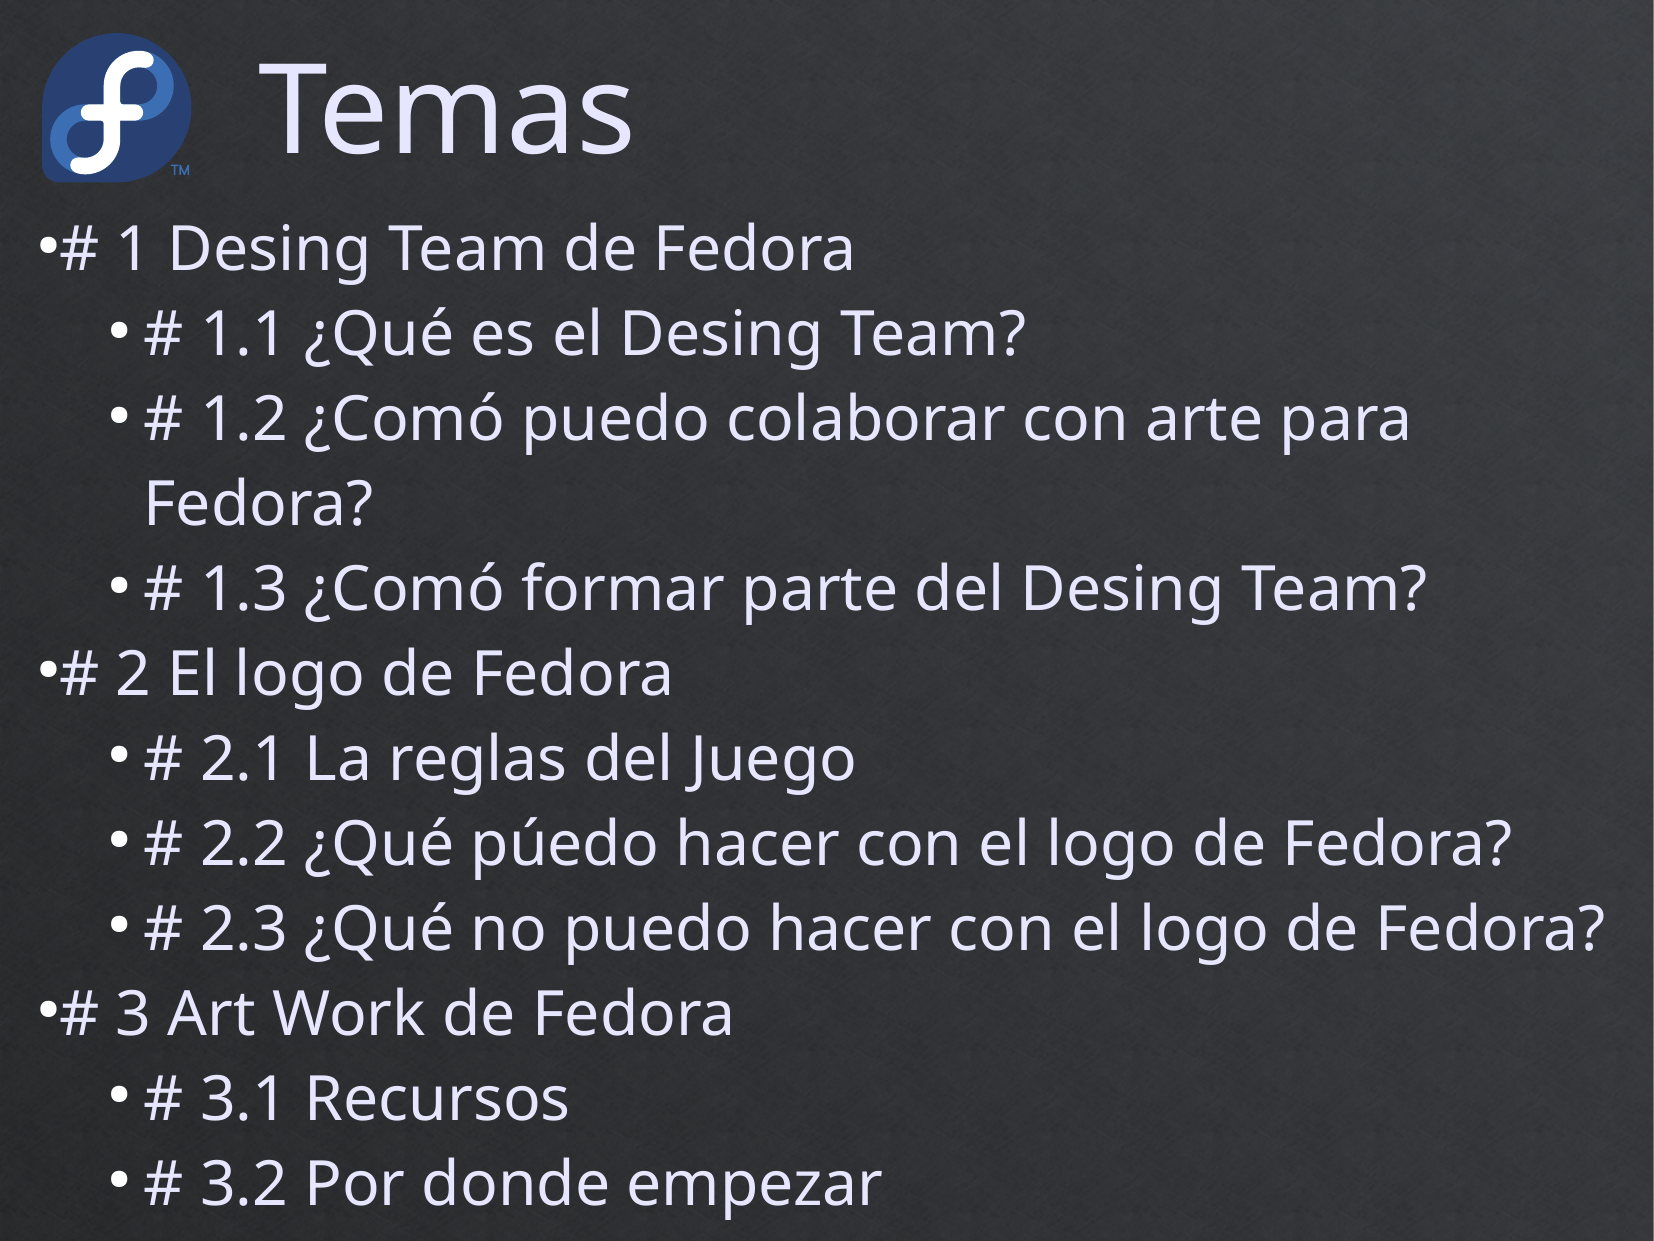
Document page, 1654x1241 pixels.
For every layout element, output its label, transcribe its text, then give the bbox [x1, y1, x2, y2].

subtitle # 1 Desing Team de Fedora # 1.1 ¿Qué es el Desing Team? # 1.2 ¿Comó puedo colaborar con arte para Fedora? # 1.3 ¿Comó formar parte del Desing Team? # 2 El logo de Fedora # 2.1 La reglas del Juego # 2.2 ¿Qué púedo hacer con el logo de Fedora? # 2.3 ¿Qué no puedo hacer con el logo de Fedora? # 3 Art Work de Fedora # 3.1 Recursos # 3.2 Por donde empezar [37, 250, 1621, 1178]
picture [0, 0, 1654, 1241]
title Temas [267, 26, 1642, 184]
